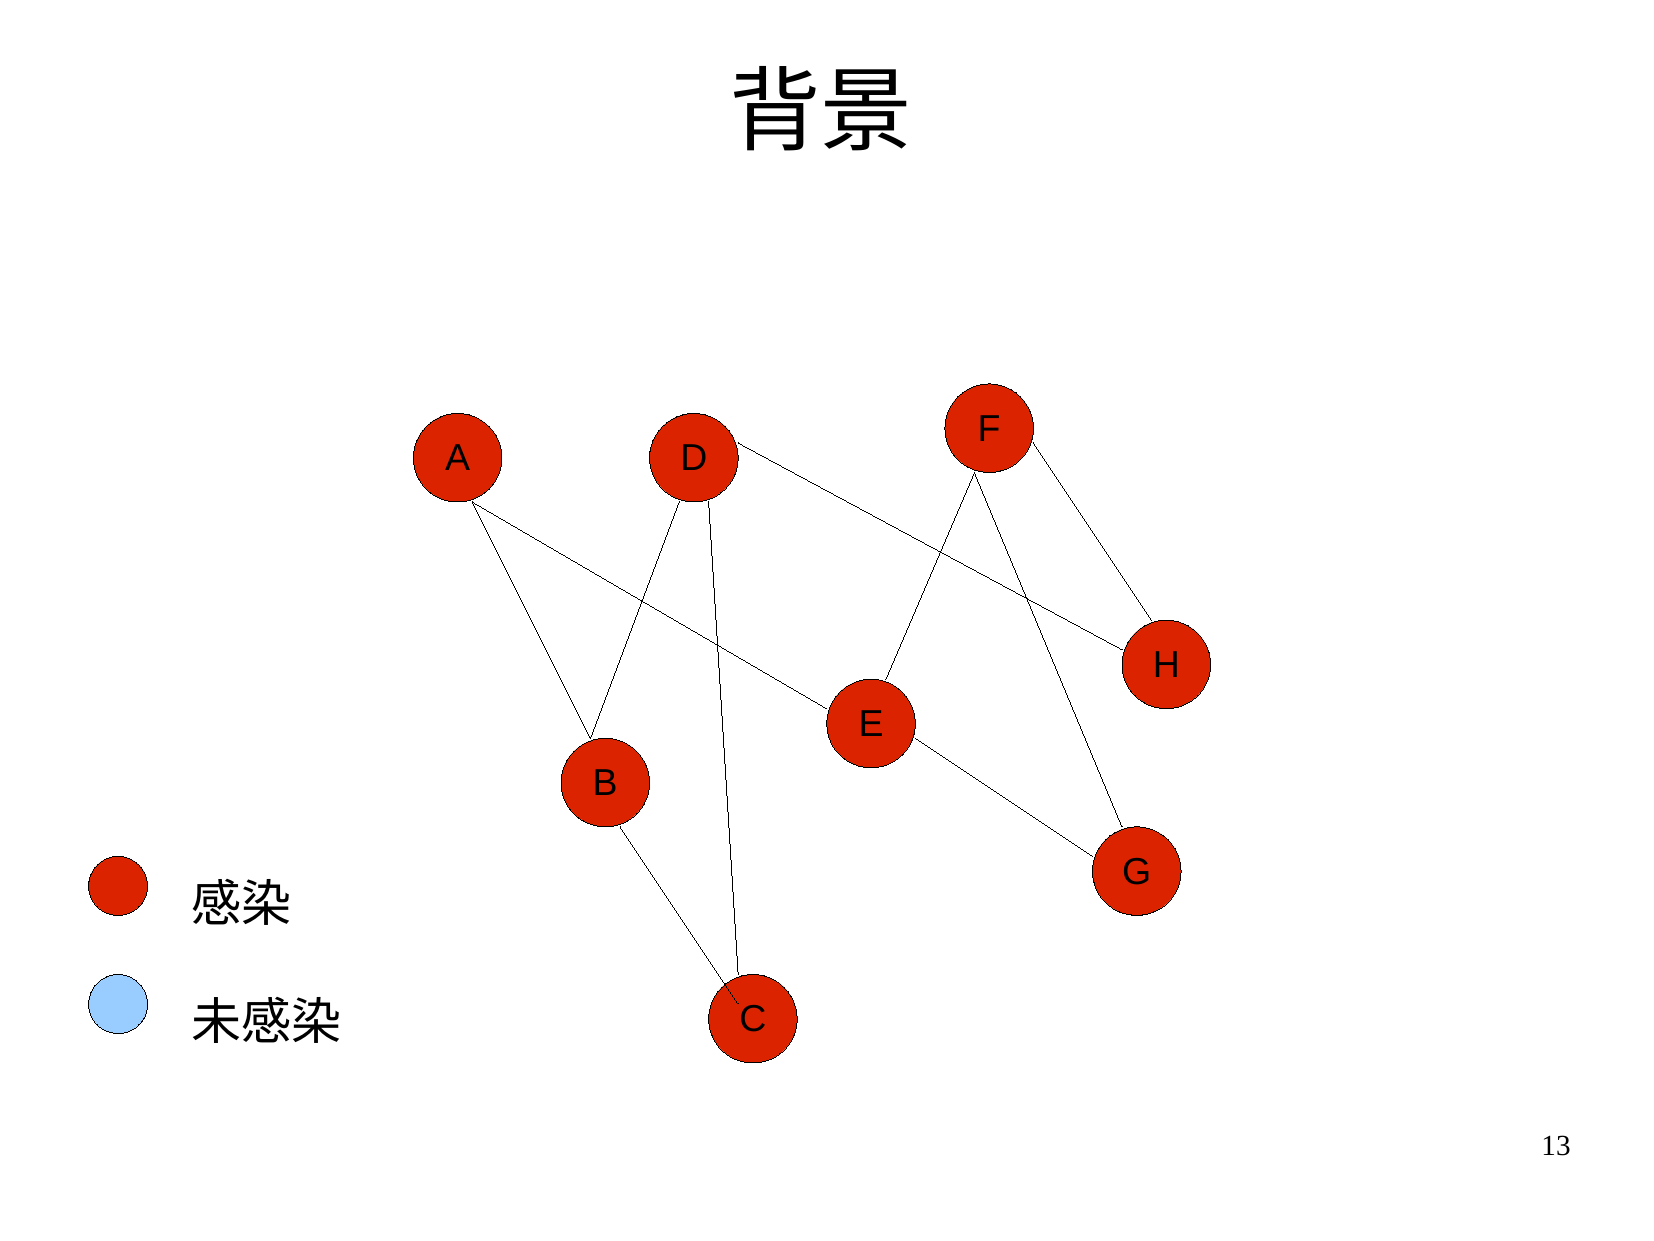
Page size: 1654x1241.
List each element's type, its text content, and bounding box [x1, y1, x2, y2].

text_box B [561, 738, 650, 827]
text_box 感染 [177, 856, 384, 922]
text_box C [708, 974, 798, 1063]
text_box D [649, 413, 739, 502]
text_box A [413, 413, 502, 502]
text_box [88, 974, 148, 1034]
text_box F [944, 383, 1034, 473]
list [82, 206, 1571, 1109]
text_box G [1092, 826, 1182, 916]
text_box E [826, 679, 916, 768]
title 背景 [76, 0, 1565, 208]
text_box H [1122, 620, 1211, 709]
text_box [88, 856, 148, 916]
text_box 未感染 [177, 974, 384, 1040]
